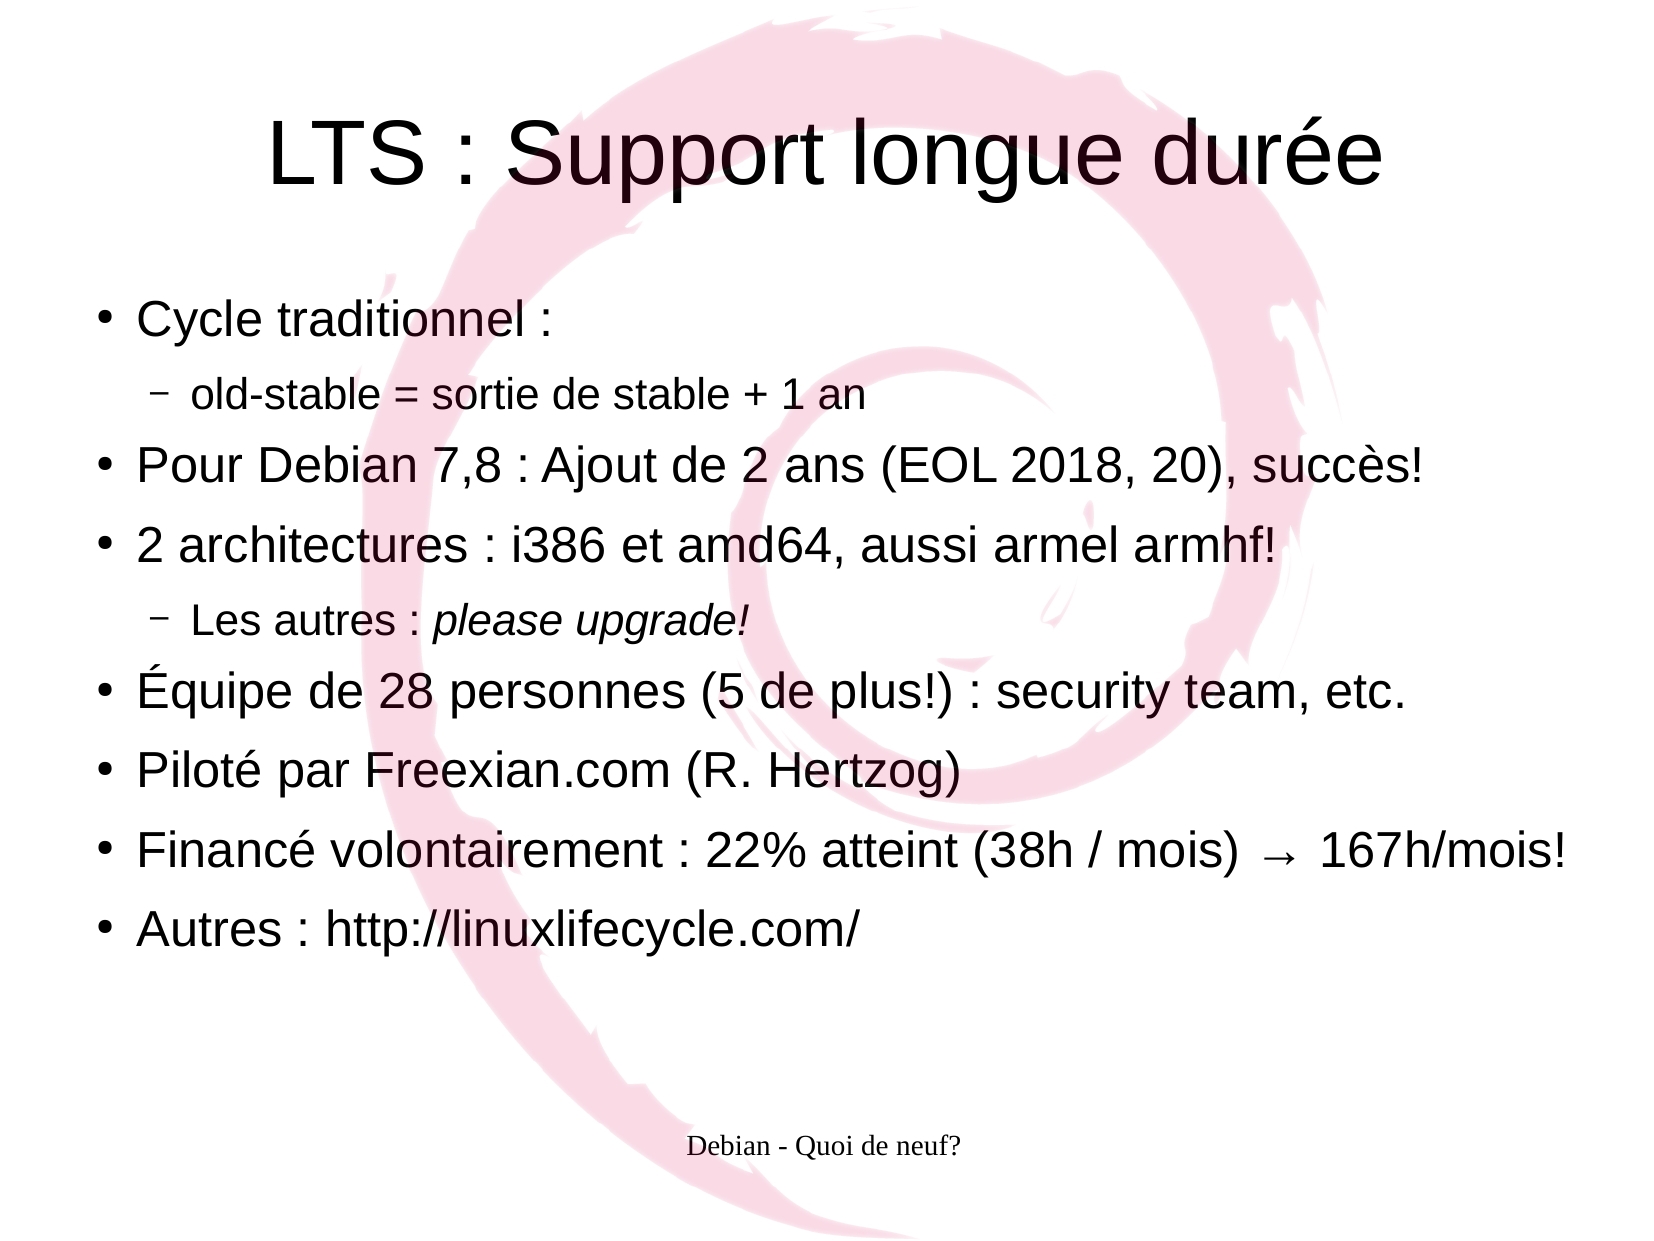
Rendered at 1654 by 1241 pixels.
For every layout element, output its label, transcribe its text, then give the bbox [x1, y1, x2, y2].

list Cycle traditionnel : old-stable = sortie de stable + 1 an Pour Debian 7,8 : Ajout de 2 ans (EOL 2018, 20), succès! 2 architectures : i386 et amd64, aussi armel armhf! Les autres : please upgrade! Équipe de 28 personnes (5 de plus!) : security team, etc. Piloté par Freexian.com (R. Hertzog) Financé volontairement : 22% atteint (38h / mois) → 167h/mois! Autres : http://linuxlifecycle.com/ [1347, 290, 1571, 1010]
title LTS : Support longue durée [1347, 49, 1571, 257]
picture [342, 0, 1347, 1241]
list Cycle traditionnel : old-stable = sortie de stable + 1 an Pour Debian 7,8 : Ajout de 2 ans (EOL 2018, 20), succès! 2 architectures : i386 et amd64, aussi armel armhf! Les autres : please upgrade! Équipe de 28 personnes (5 de plus!) : security team, etc. Piloté par Freexian.com (R. Hertzog) Financé volontairement : 22% atteint (38h / mois) → 167h/mois! Autres : http://linuxlifecycle.com/ [82, 290, 342, 1010]
title LTS : Support longue durée [82, 49, 342, 257]
